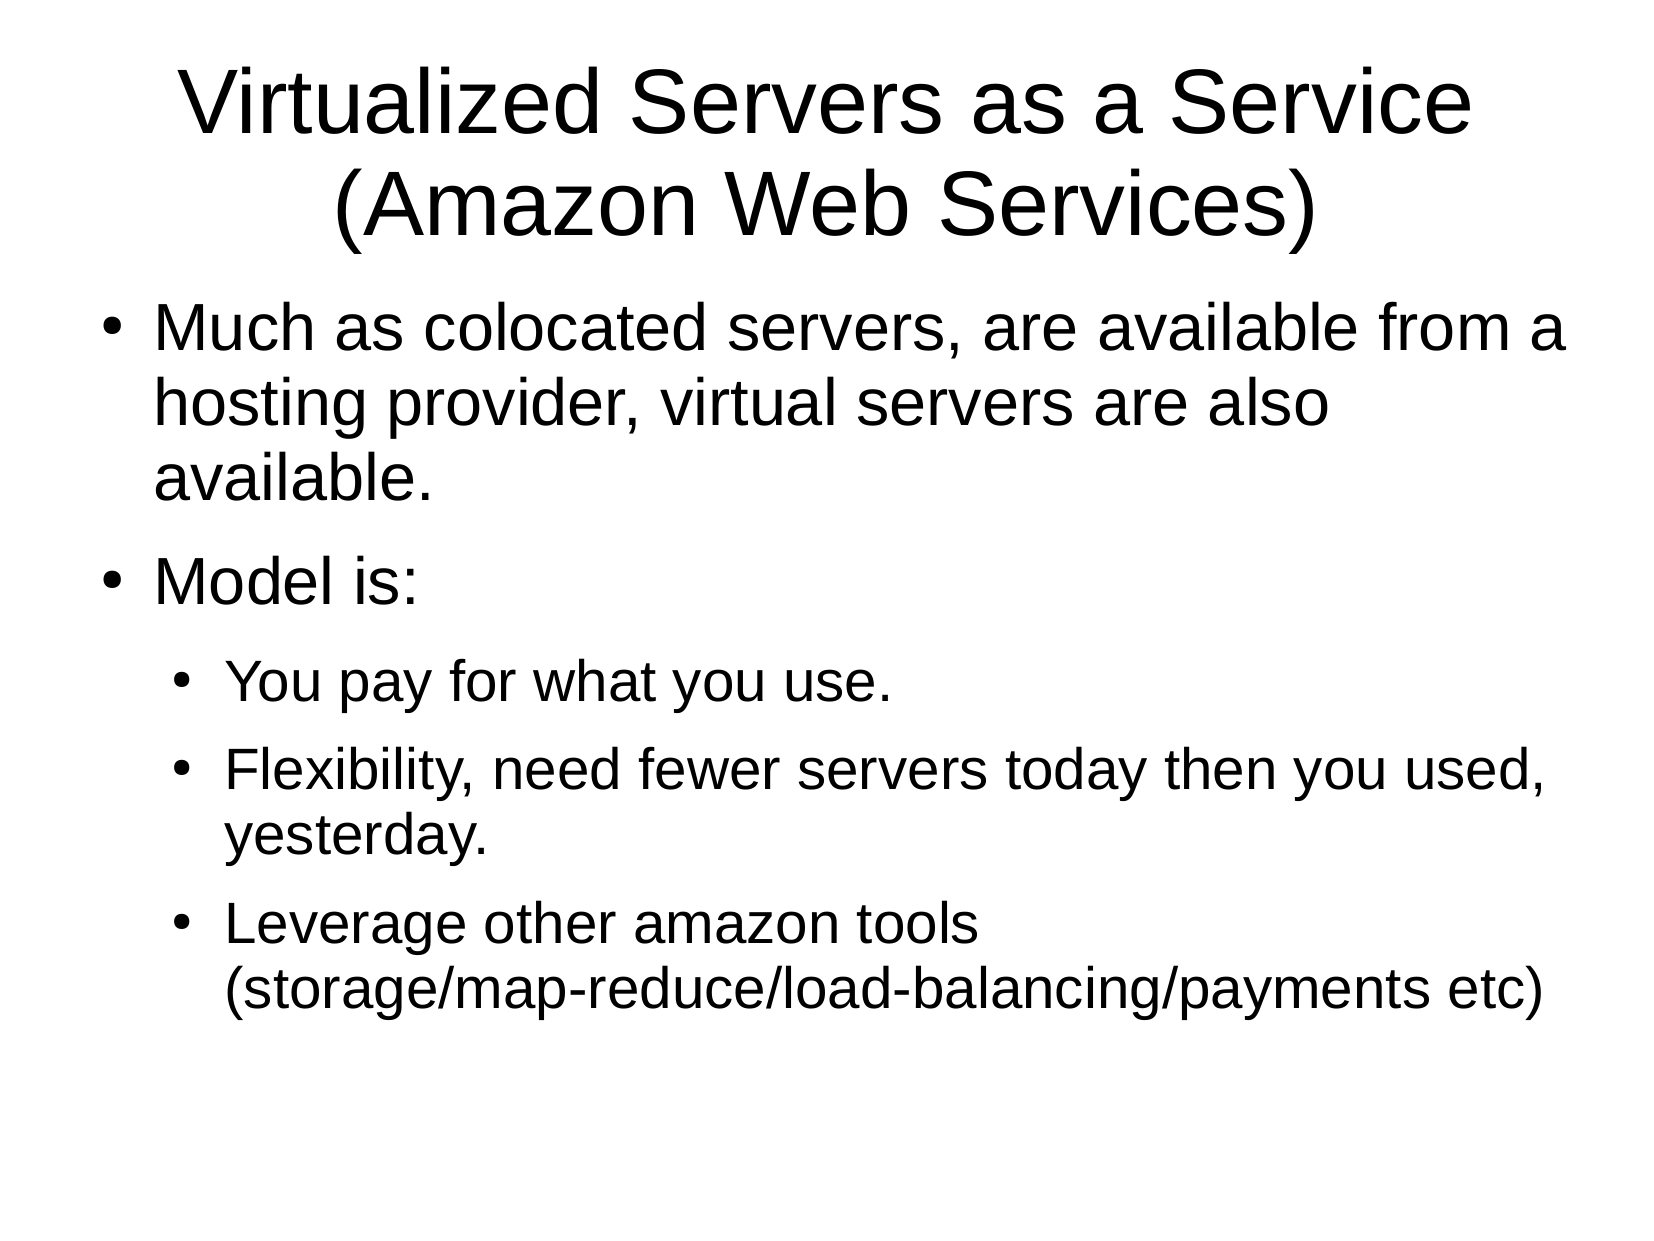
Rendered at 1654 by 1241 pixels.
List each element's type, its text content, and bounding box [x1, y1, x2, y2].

list Much as colocated servers, are available from a hosting provider, virtual servers are also available. Model is: You pay for what you use. Flexibility, need fewer servers today then you used, yesterday. Leverage other amazon tools (storage/map-reduce/load-balancing/payments etc) [82, 290, 1571, 1109]
title Virtualized Servers as a Service (Amazon Web Services) [82, 49, 1571, 257]
